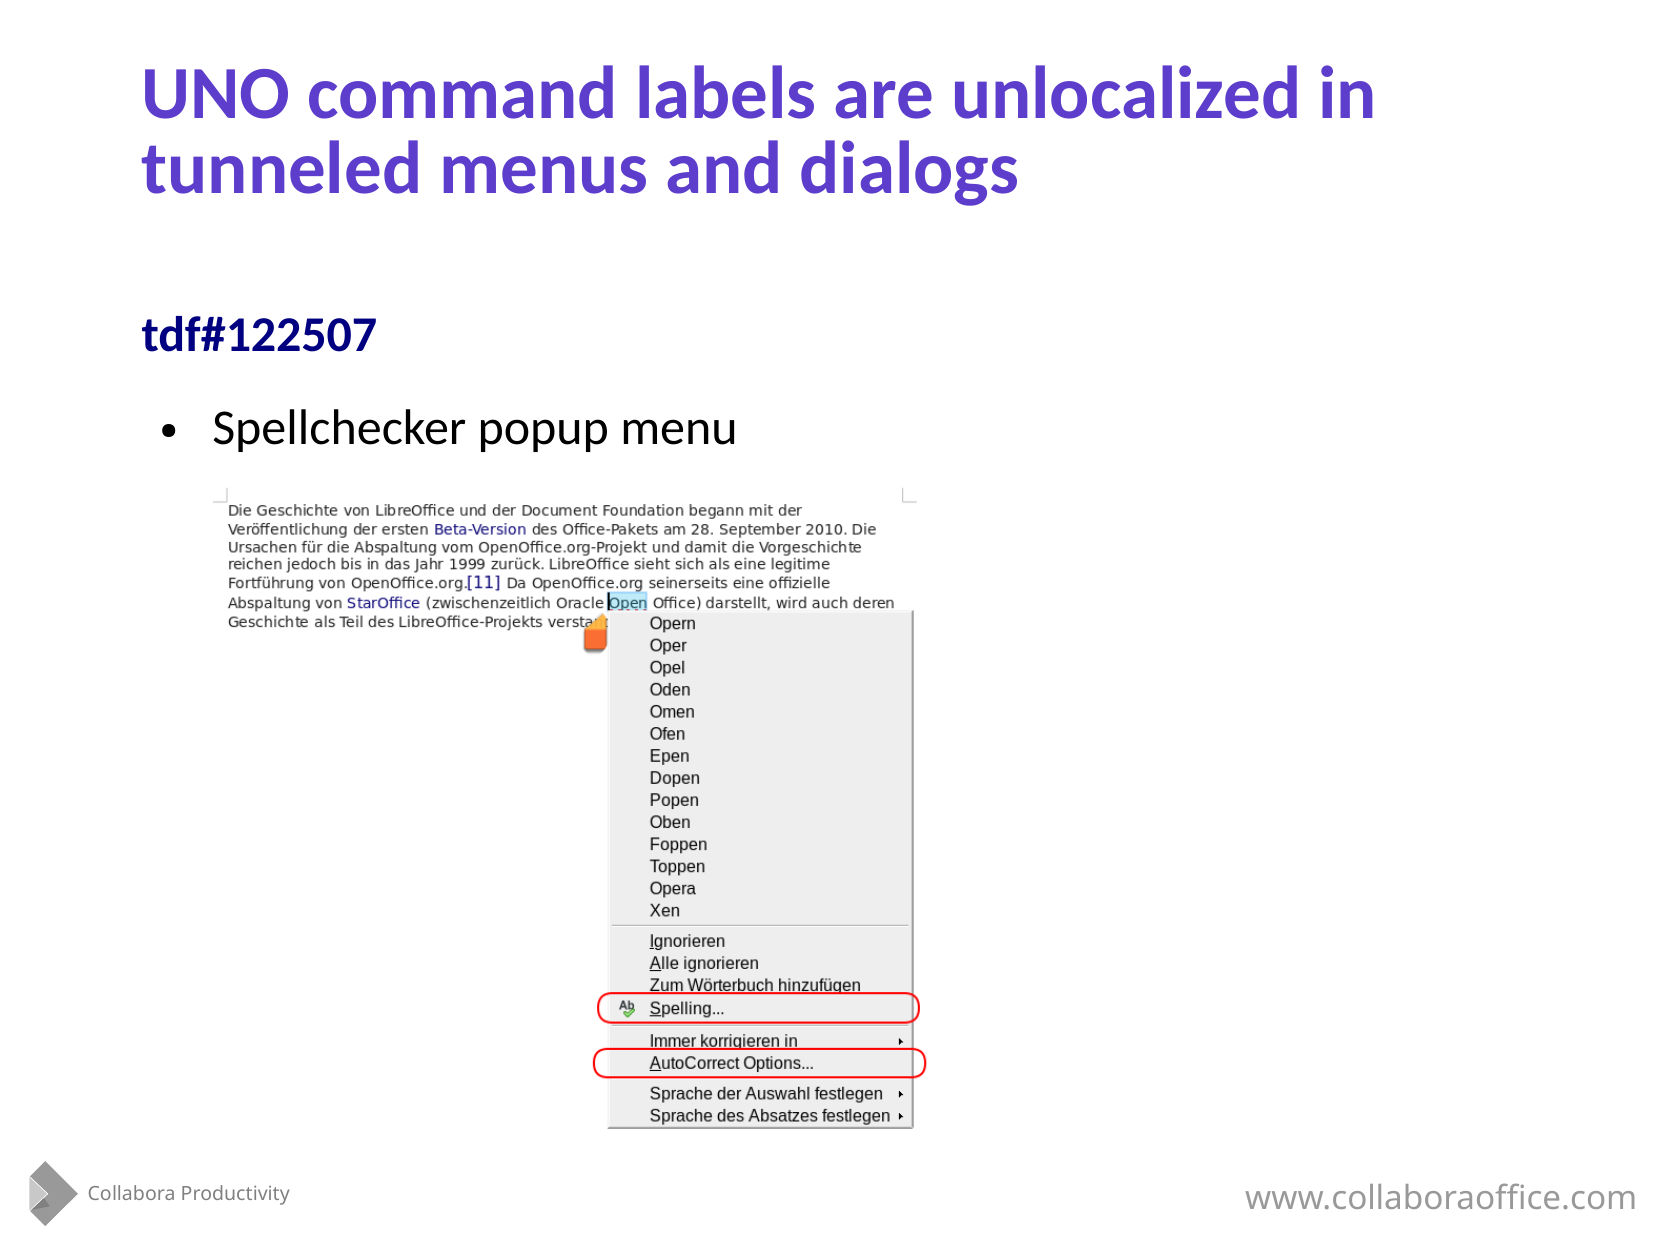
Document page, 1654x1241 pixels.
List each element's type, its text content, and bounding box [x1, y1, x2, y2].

picture [208, 482, 941, 1172]
list tdf#122507 Spellchecker popup menu [141, 302, 1512, 1130]
title UNO command labels are unlocalized in tunneled menus and dialogs [141, 62, 1571, 213]
